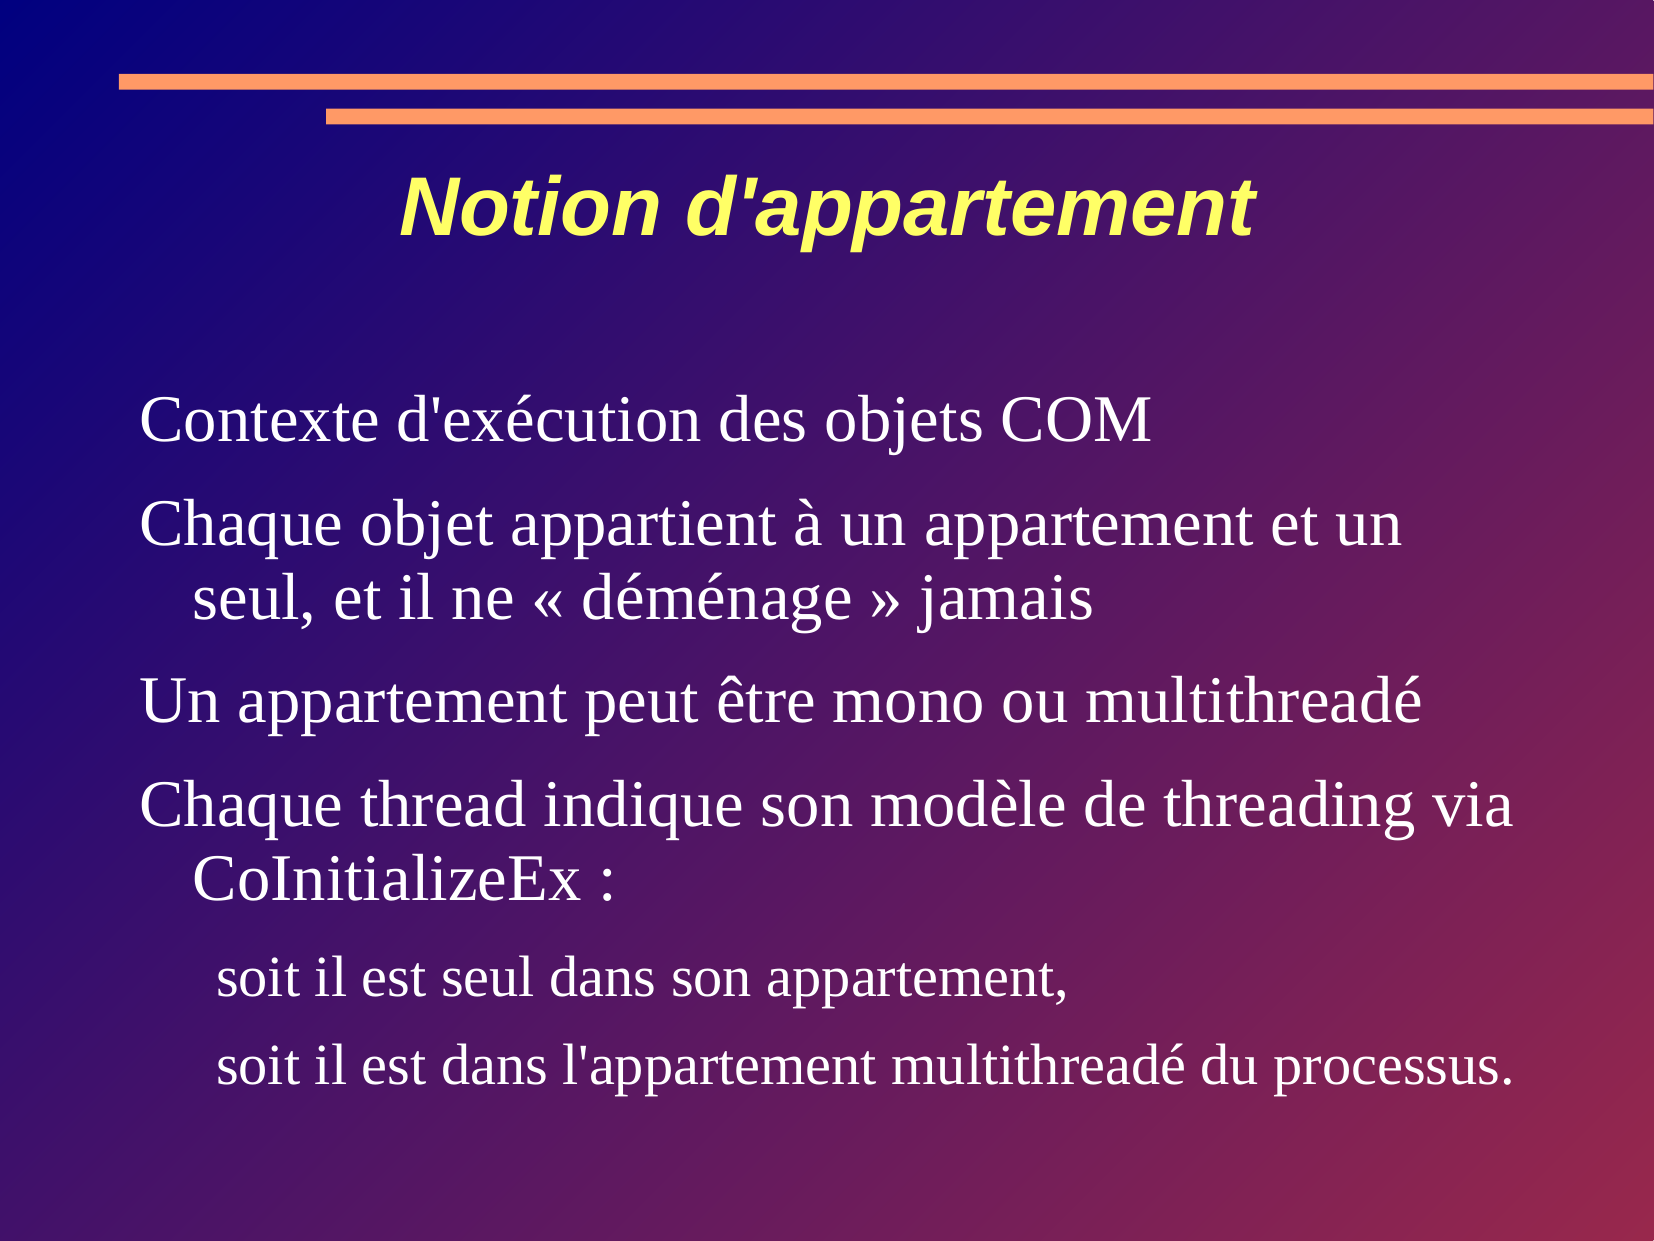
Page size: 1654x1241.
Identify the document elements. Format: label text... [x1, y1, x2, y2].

title Notion d'appartement [121, 102, 1534, 311]
list Contexte d'exécution des objets COM Chaque objet appartient à un appartement et un seul, et il ne « déménage » jamais Un appartement peut être mono ou multithreadé Chaque thread indique son modèle de threading via CoInitializeEx : soit il est seul dans son appartement, soit il est dans l'appartement multithreadé du processus. [121, 382, 1534, 1162]
